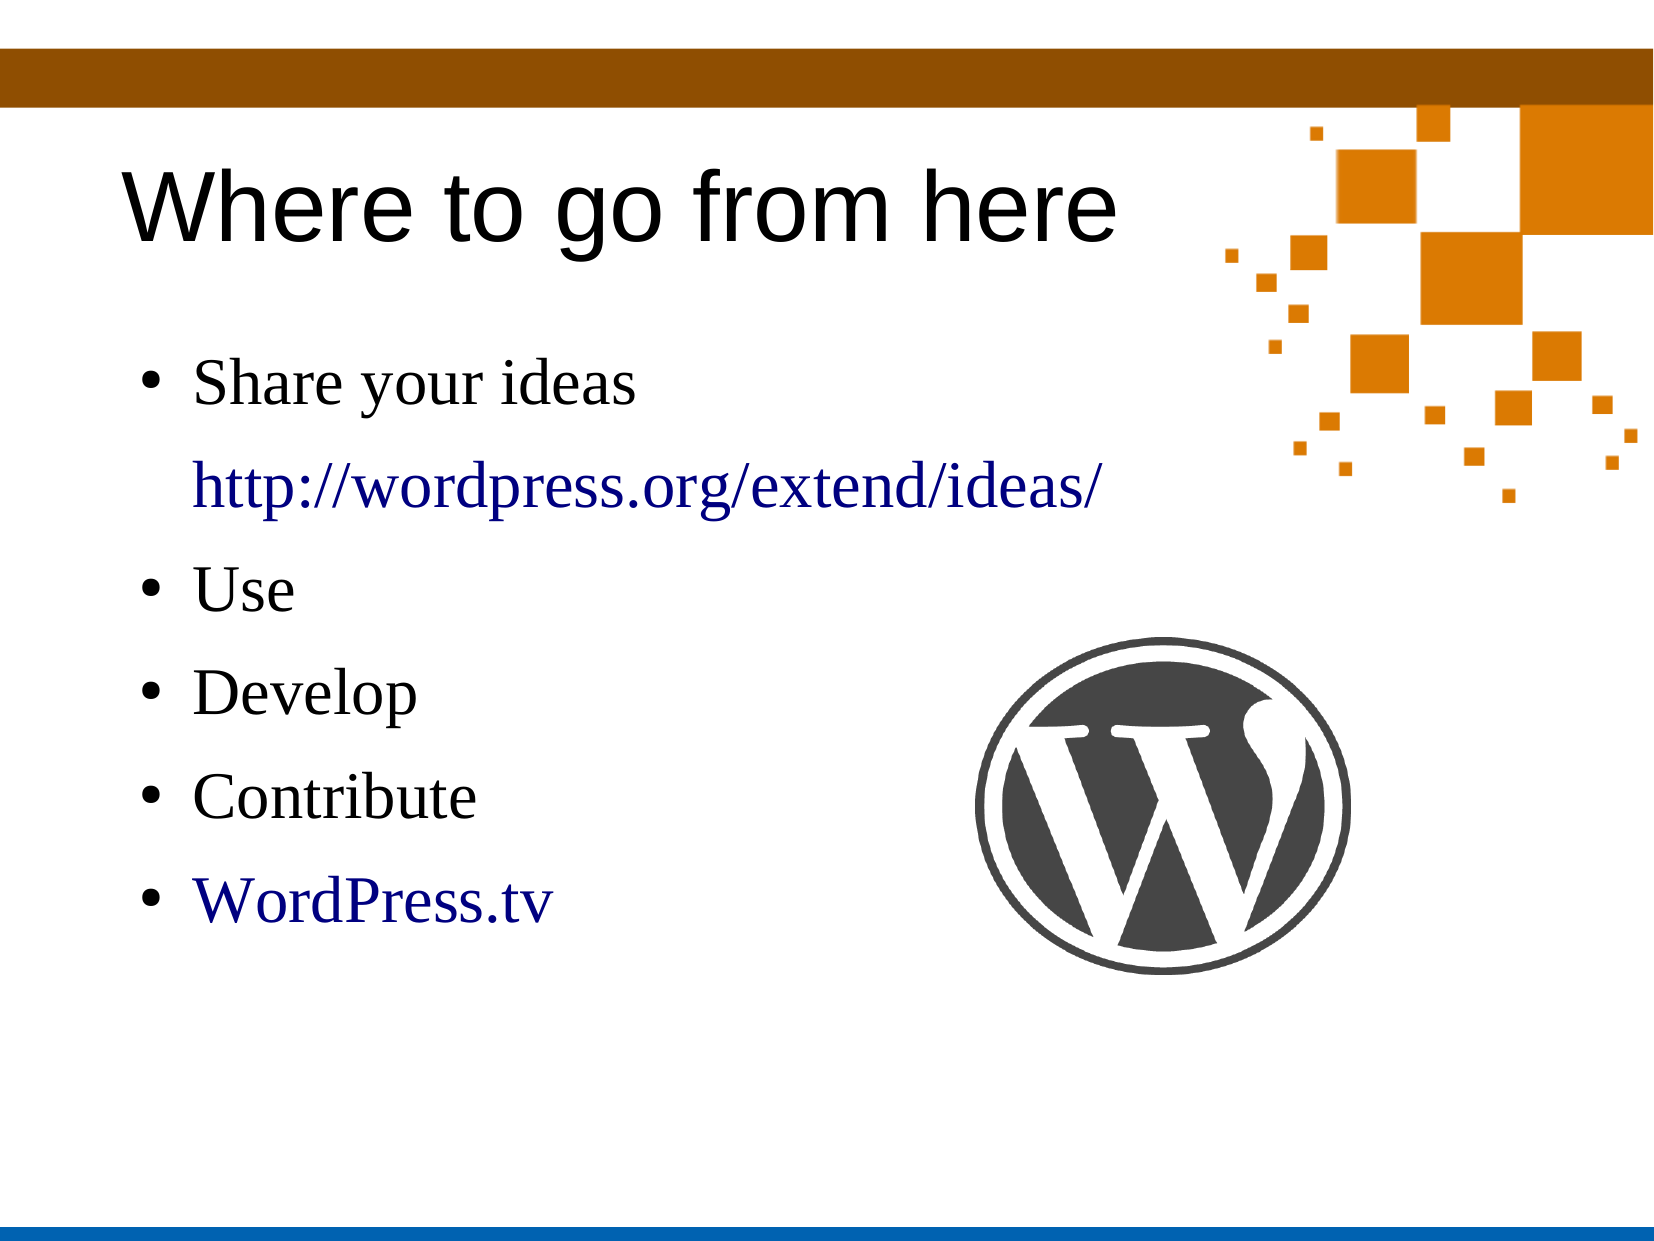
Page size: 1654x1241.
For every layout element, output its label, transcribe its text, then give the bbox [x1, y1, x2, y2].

title Where to go from here [121, 102, 1533, 311]
picture [0, 0, 1654, 1227]
list Share your ideas http://wordpress.org/extend/ideas/ Use Develop Contribute WordPress.tv [121, 344, 1533, 1127]
